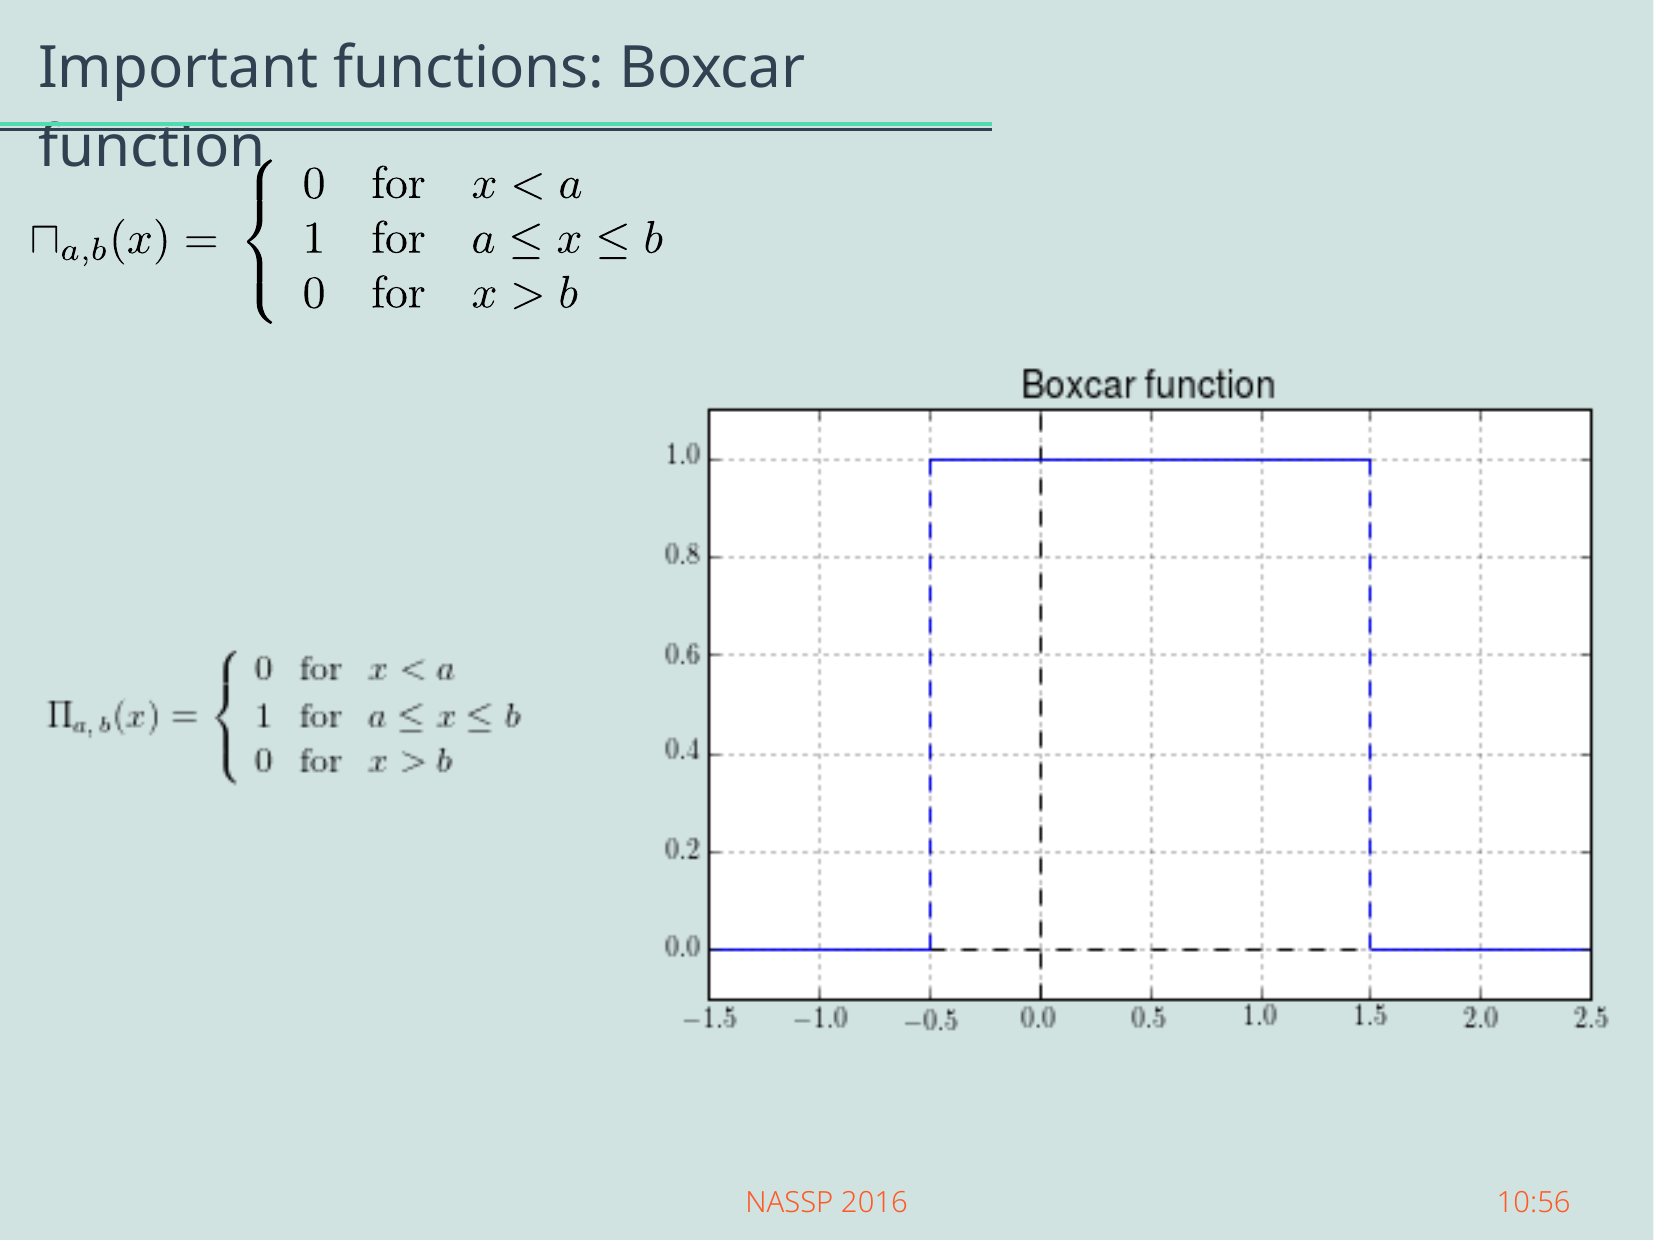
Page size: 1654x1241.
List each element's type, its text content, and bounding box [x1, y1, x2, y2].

text_box [29, 159, 664, 324]
text_box Important functions: Boxcar function [23, 17, 1063, 103]
picture [29, 354, 1625, 1052]
